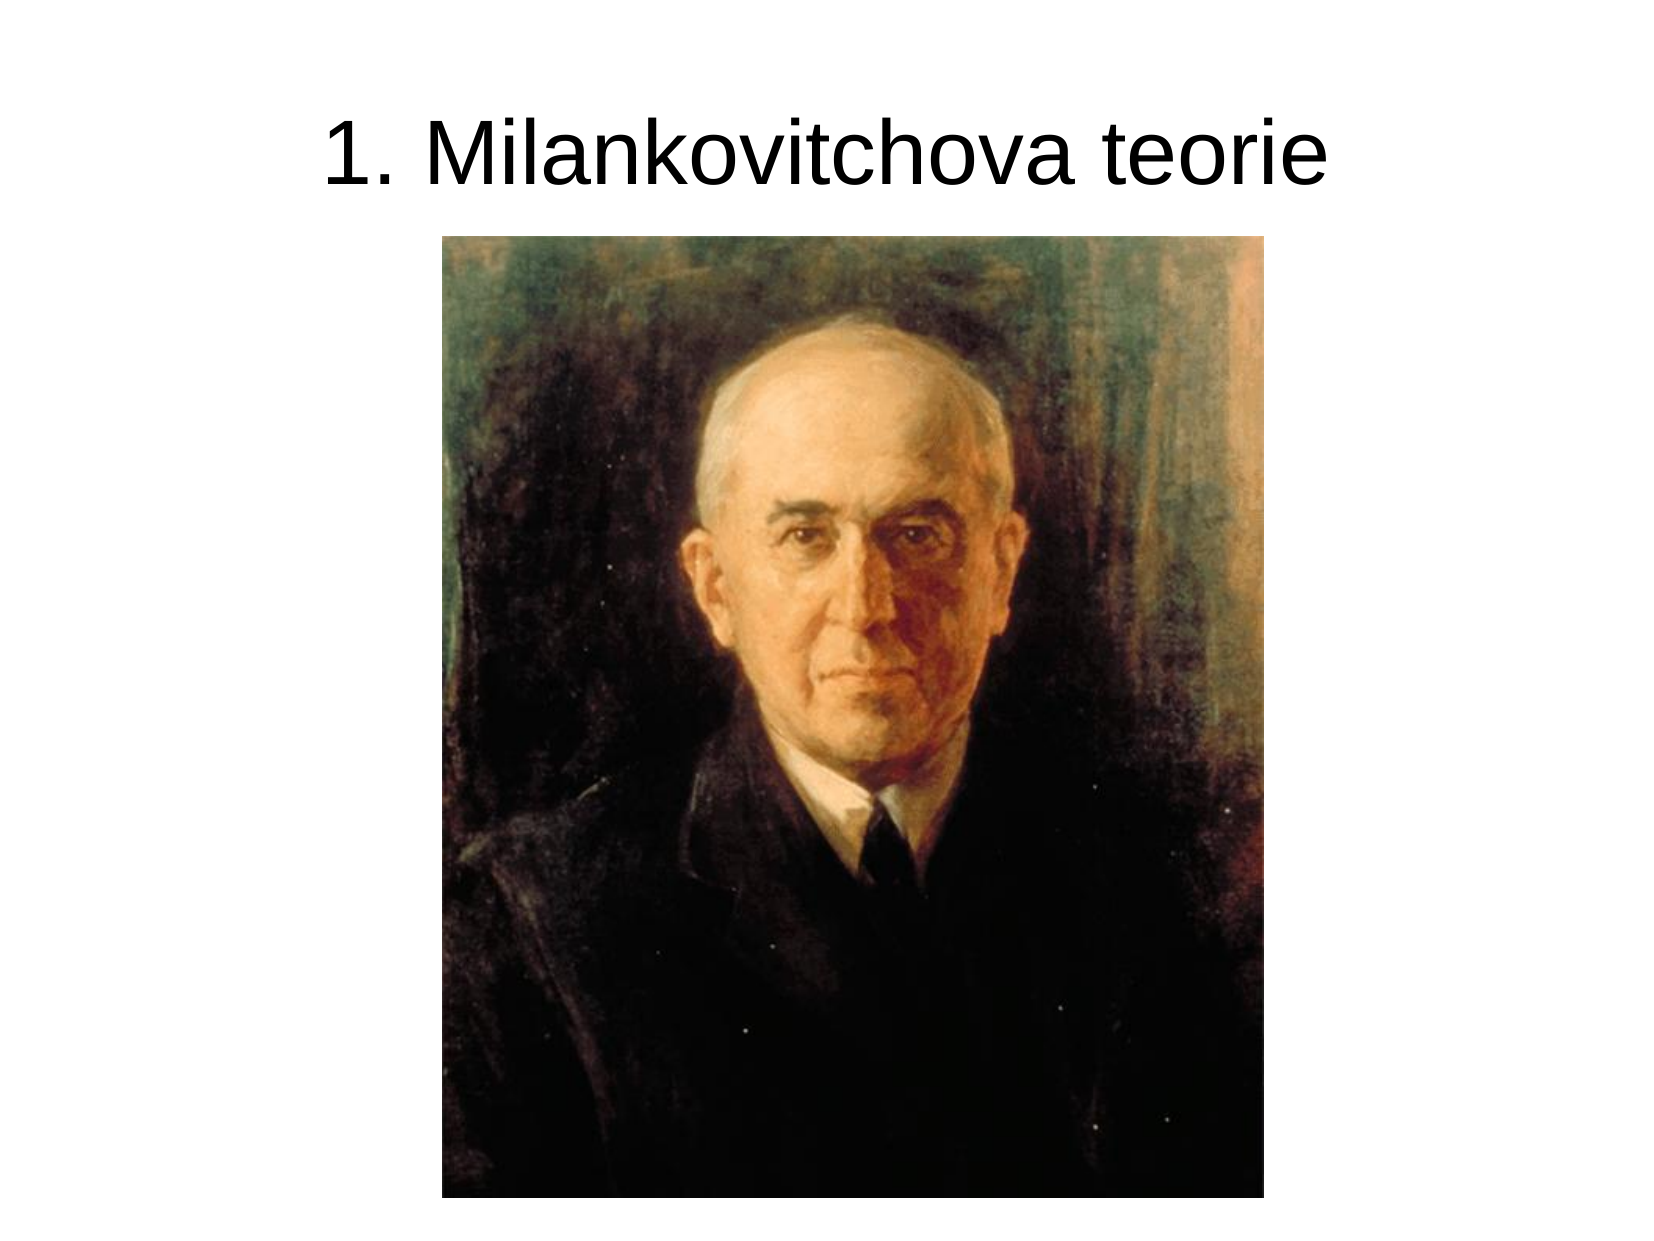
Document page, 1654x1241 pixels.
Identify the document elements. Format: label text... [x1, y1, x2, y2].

title 1. Milankovitchova teorie [82, 49, 1571, 257]
picture [442, 236, 1264, 1198]
